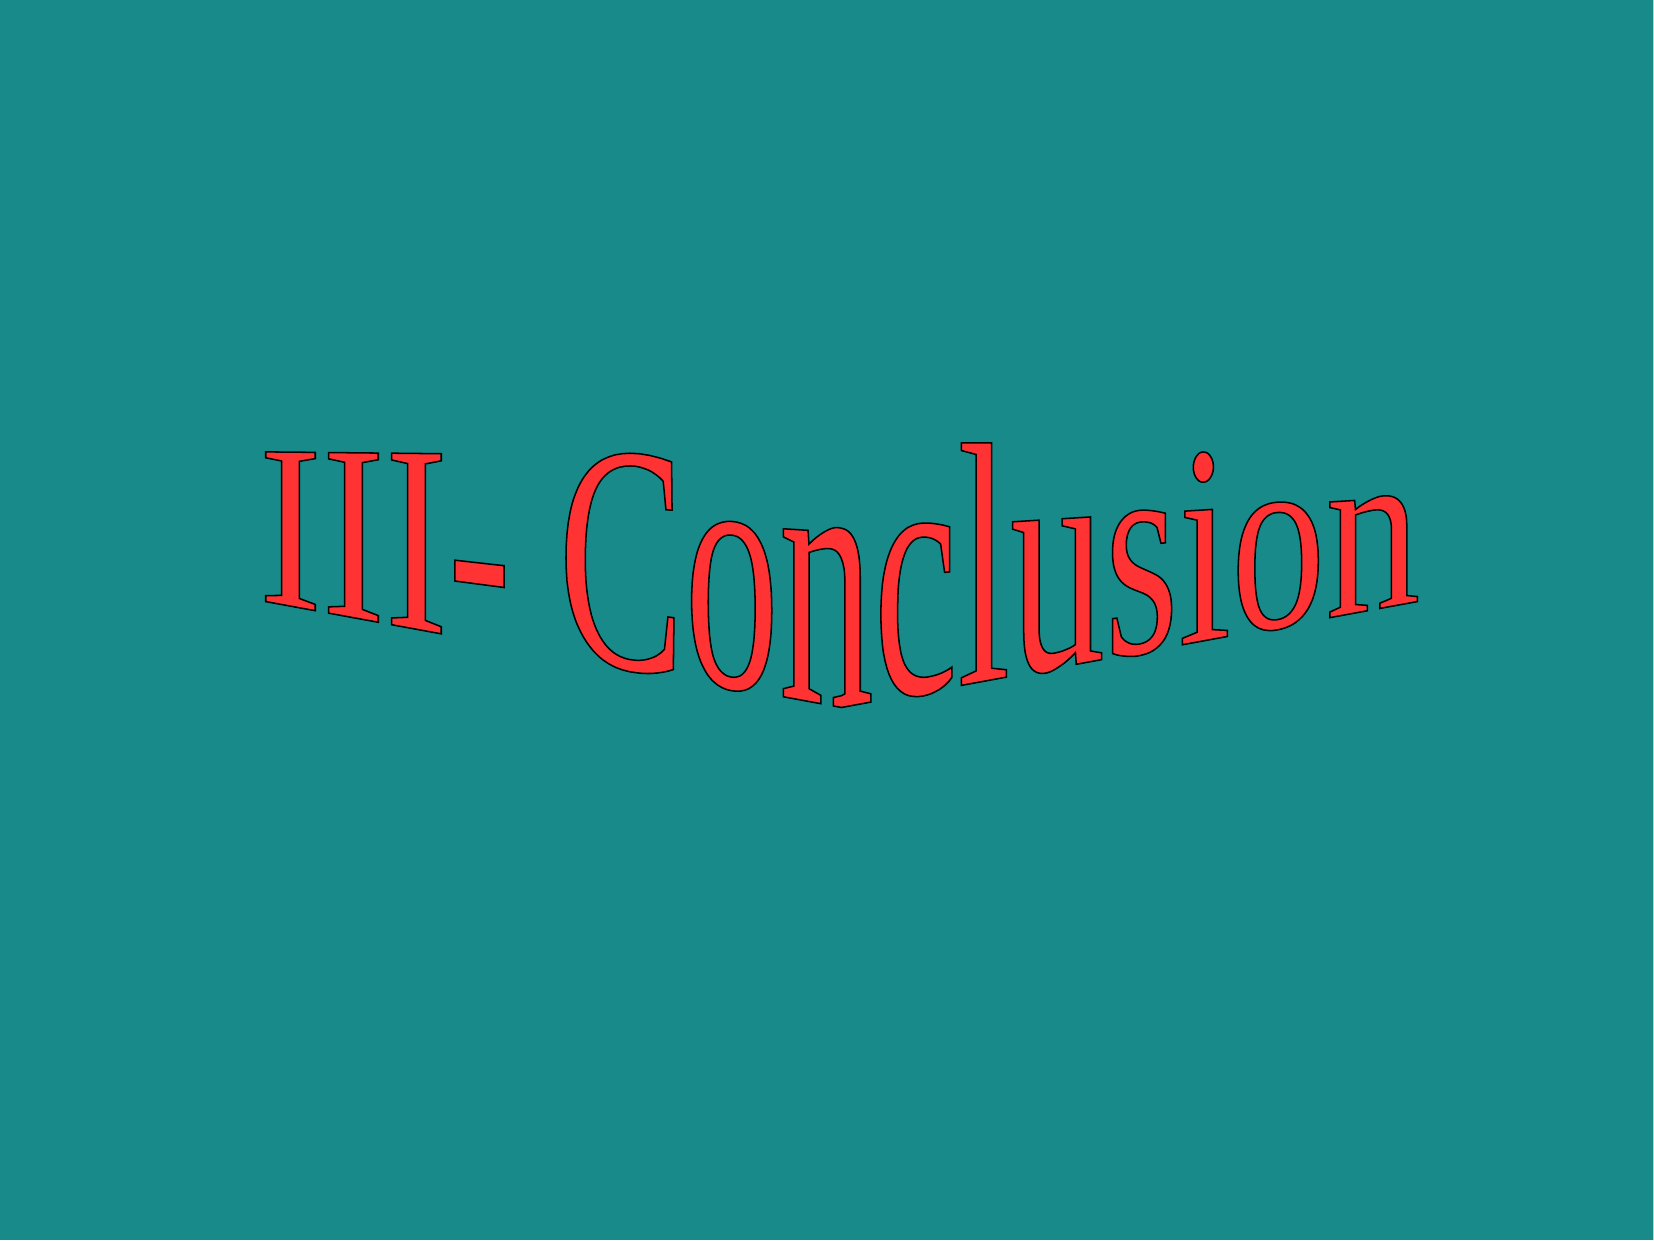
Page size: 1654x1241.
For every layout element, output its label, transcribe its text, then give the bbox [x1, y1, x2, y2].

text_box III- Conclusion [391, 453, 442, 634]
text_box III- Conclusion [961, 442, 1007, 686]
text_box III- Conclusion [1329, 495, 1418, 618]
text_box III- Conclusion [1182, 509, 1228, 645]
text_box III- Conclusion [1112, 510, 1172, 657]
text_box III- Conclusion [265, 451, 316, 611]
text_box III- Conclusion [1193, 451, 1214, 483]
text_box III- Conclusion [1238, 502, 1319, 631]
text_box III- Conclusion [691, 521, 772, 692]
text_box III- Conclusion [783, 527, 871, 708]
text_box III- Conclusion [880, 523, 952, 697]
text_box III- Conclusion [565, 453, 674, 674]
text_box III- Conclusion [454, 560, 505, 588]
text_box III- Conclusion [1012, 516, 1102, 674]
text_box III- Conclusion [328, 452, 379, 623]
